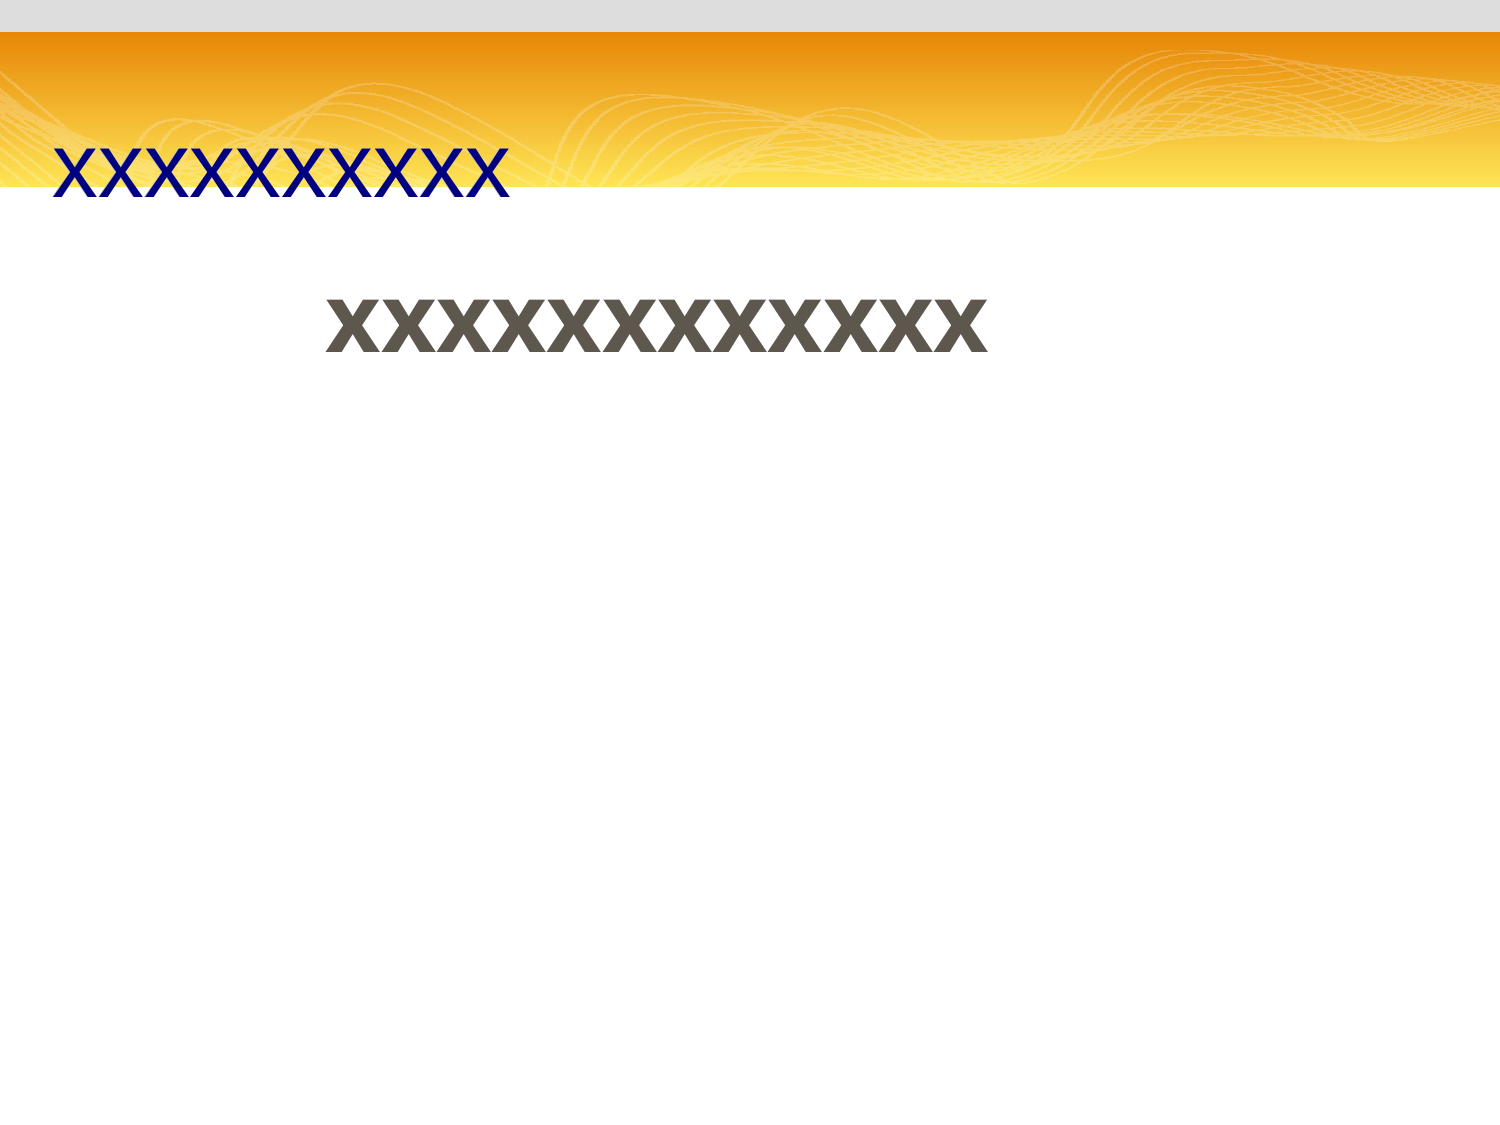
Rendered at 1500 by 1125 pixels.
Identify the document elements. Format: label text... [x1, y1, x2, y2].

list xxxxxxxxxxxx [99, 225, 1276, 1102]
title xxxxxxxxxx [37, 79, 1213, 225]
